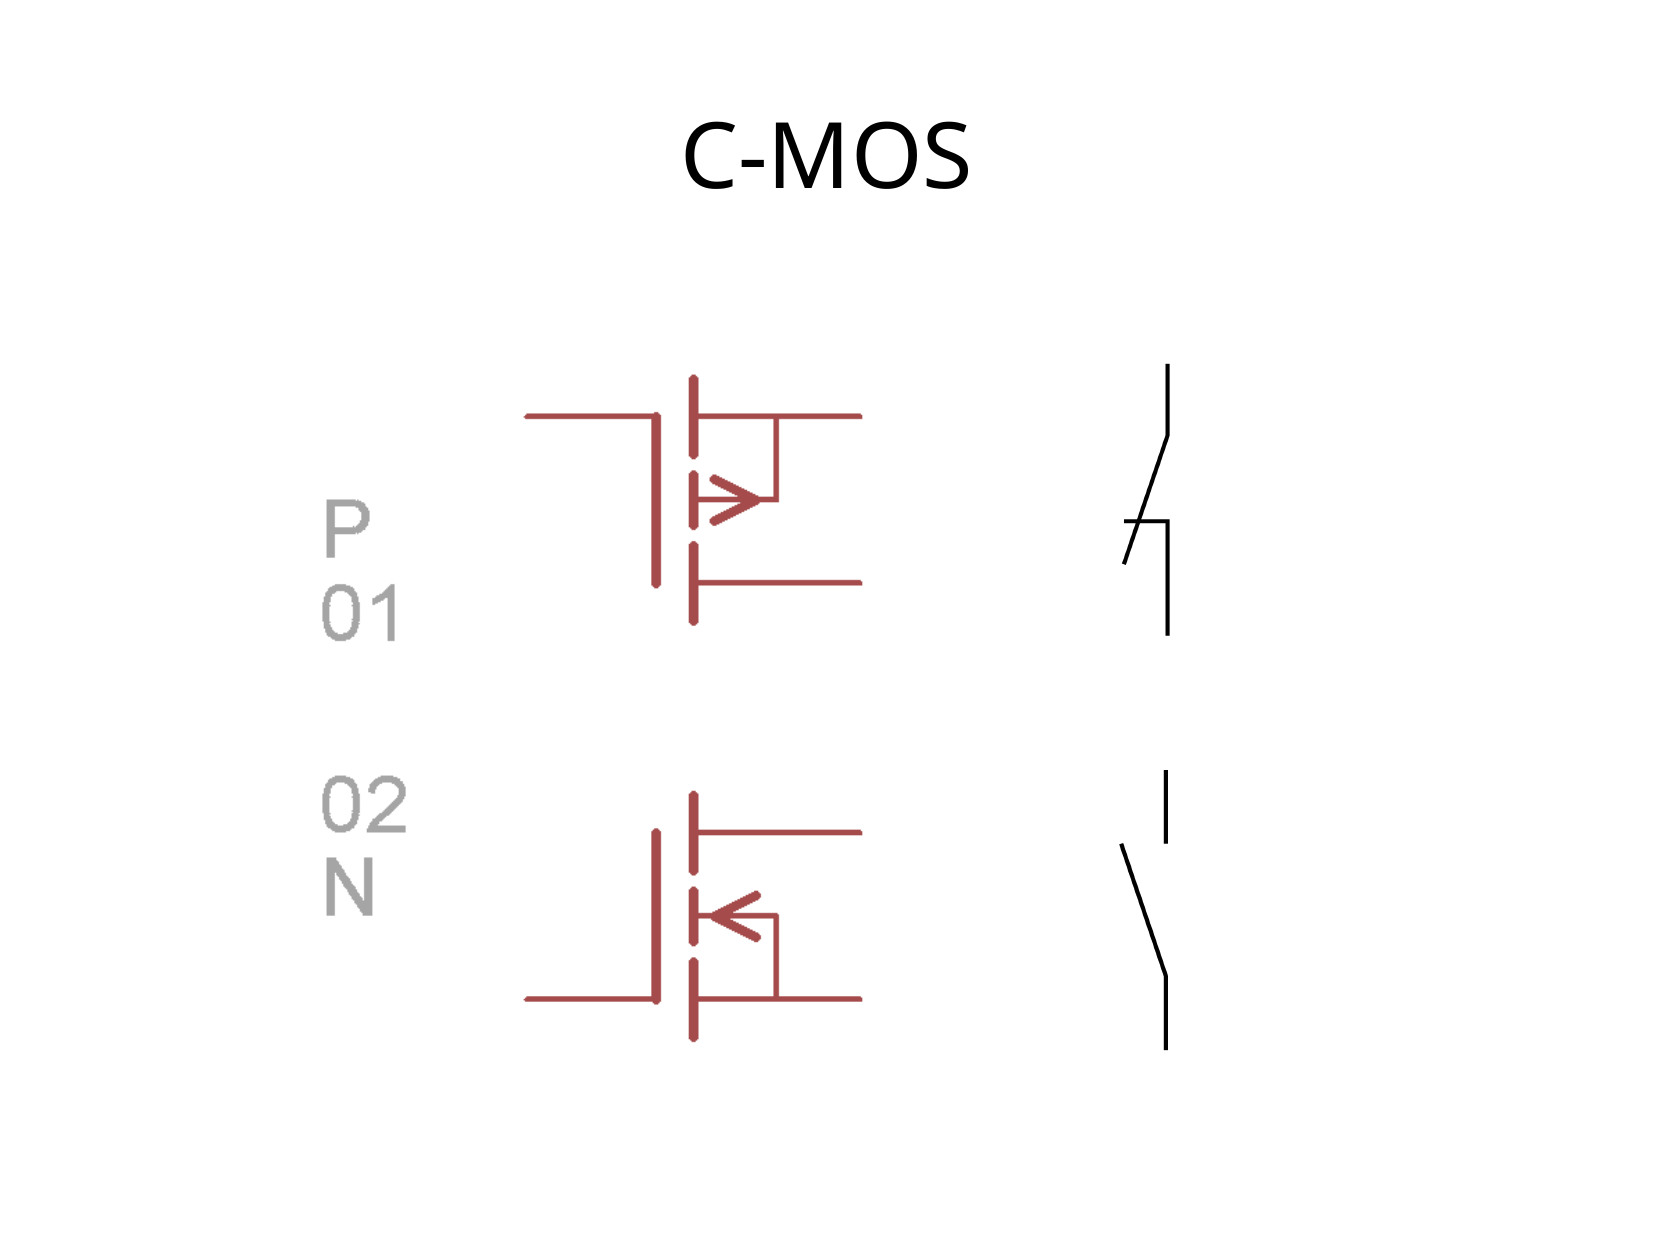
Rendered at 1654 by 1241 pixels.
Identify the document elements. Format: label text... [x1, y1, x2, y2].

picture [1106, 755, 1182, 1063]
picture [299, 354, 1004, 1063]
picture [1108, 351, 1182, 650]
title C-MOS [82, 49, 1571, 257]
